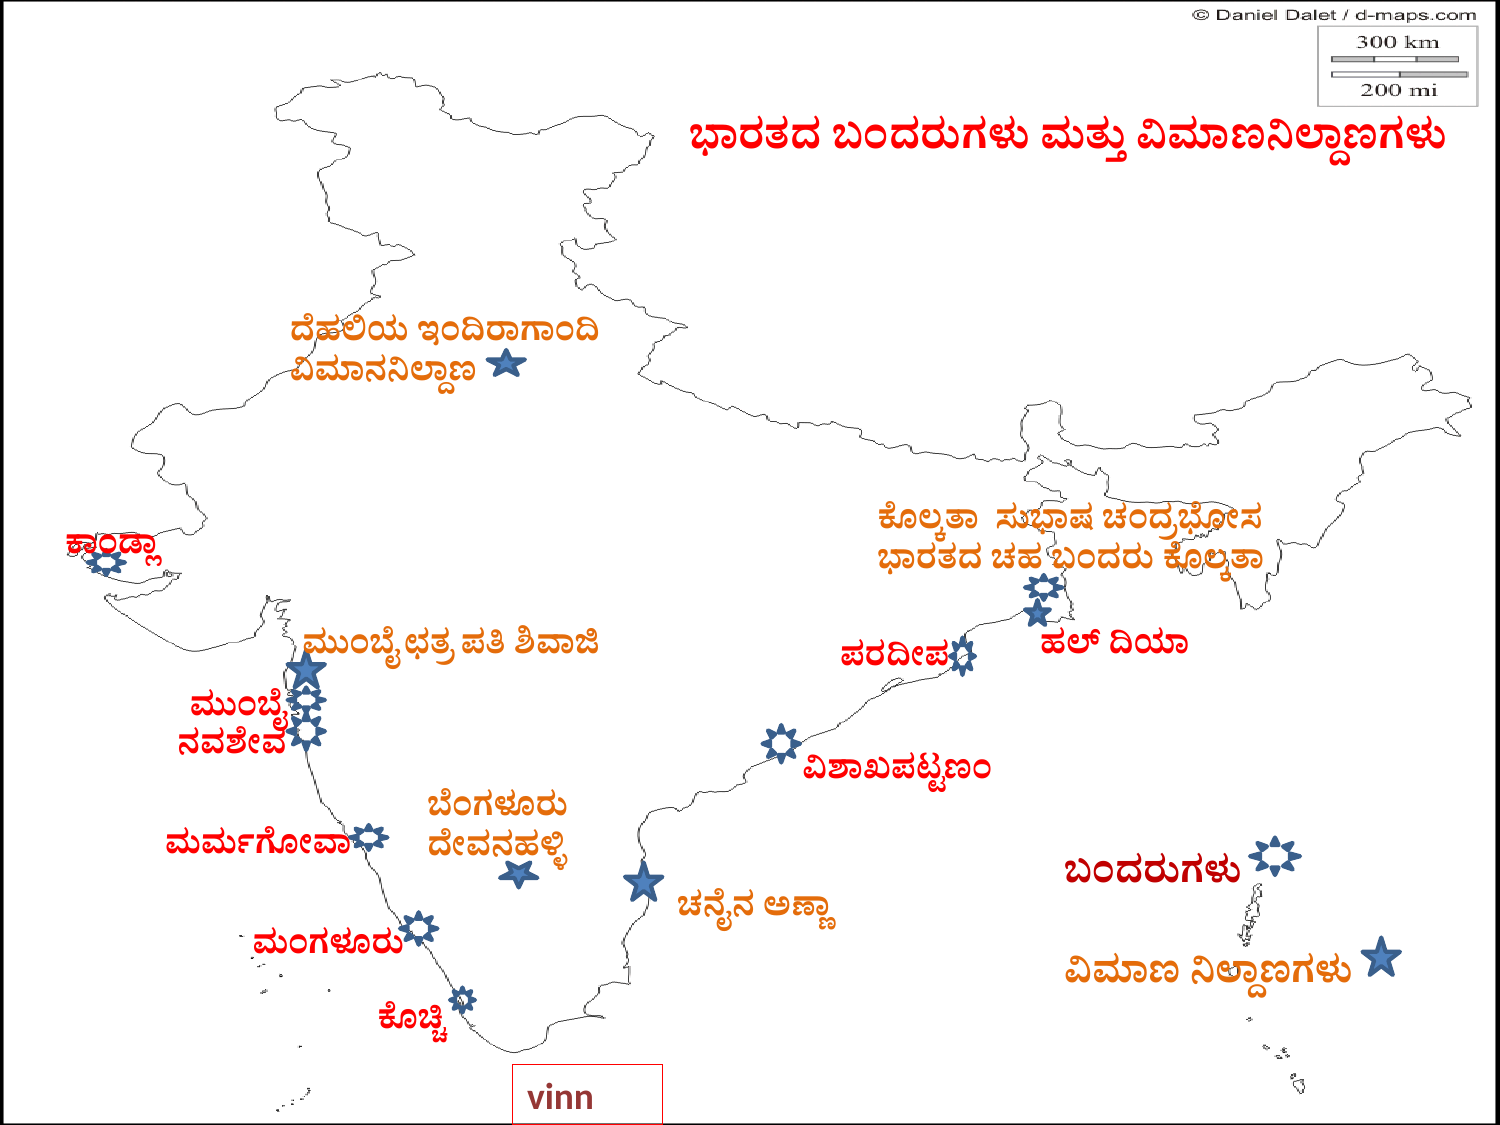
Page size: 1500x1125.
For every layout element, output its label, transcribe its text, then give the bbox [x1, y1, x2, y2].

text_box ಚನೈನ ಅಣ್ಣಾ [662, 874, 975, 930]
text_box [778, 754, 784, 763]
text_box [1049, 578, 1058, 584]
text_box ನವಶೇವ [162, 712, 338, 768]
text_box [1388, 951, 1400, 975]
text_box ಪರದೀಪ [825, 624, 1013, 680]
text_box [1054, 585, 1063, 590]
text_box [1025, 600, 1050, 612]
text_box ಬಂದರುಗಳು [1050, 837, 1388, 898]
text_box [1049, 591, 1058, 597]
text_box [767, 730, 776, 738]
text_box ಹಲ್ ದಿಯಾ [1024, 612, 1263, 668]
text_box [1030, 591, 1038, 597]
picture [0, 0, 1500, 1125]
text_box ಮುಂಬೈ ಛತ್ರ ಪತಿ ಶಿವಾಜಿ [287, 612, 675, 668]
text_box [762, 741, 771, 747]
text_box [292, 668, 321, 674]
text_box [624, 870, 662, 900]
text_box ಕೊಲ್ಕತಾ ಸುಭಾಷ ಚಂದ್ರಭೋಸ ಭಾರತದ ಚಹ ಬಂದರು ಕೊಲ್ಕತಾ [862, 487, 1350, 583]
text_box ಮಂಗಳೂರು [237, 912, 500, 968]
text_box ವಿಶಾಖಪಟ್ಟಣಂ [787, 737, 1100, 793]
text_box [1041, 574, 1047, 581]
text_box ಮುಂಬೈ [174, 674, 338, 712]
text_box [767, 749, 776, 757]
text_box vinn [512, 1064, 663, 1125]
text_box ಮುಂಬೈ [240, 701, 254, 710]
text_box ಬೆಂಗಳೂರು ದೇವನಹಳ್ಳಿ [412, 774, 700, 870]
text_box ದೆಹಲಿಯ ಇಂದಿರಾಗಾಂದಿ ವಿಮಾನನಿಲ್ದಾಣ [274, 299, 800, 395]
text_box [500, 870, 538, 888]
text_box [1030, 578, 1038, 584]
text_box [1024, 585, 1033, 590]
text_box [778, 725, 784, 733]
text_box [787, 730, 795, 737]
text_box ಕಾಂಡ್ಲಾ [50, 512, 213, 568]
text_box ಮರ್ಮಗೋವಾ [149, 812, 388, 868]
text_box ಕೊಚ್ಚಿ [362, 987, 488, 1043]
text_box ವಿಮಾಣ ನಿಲ್ದಾಣಗಳು [1050, 937, 1388, 998]
text_box ಭಾರತದ ಬಂದರುಗಳು ಮತ್ತು ವಿಮಾಣನಿಲ್ದಾಣಗಳು [674, 99, 1500, 165]
